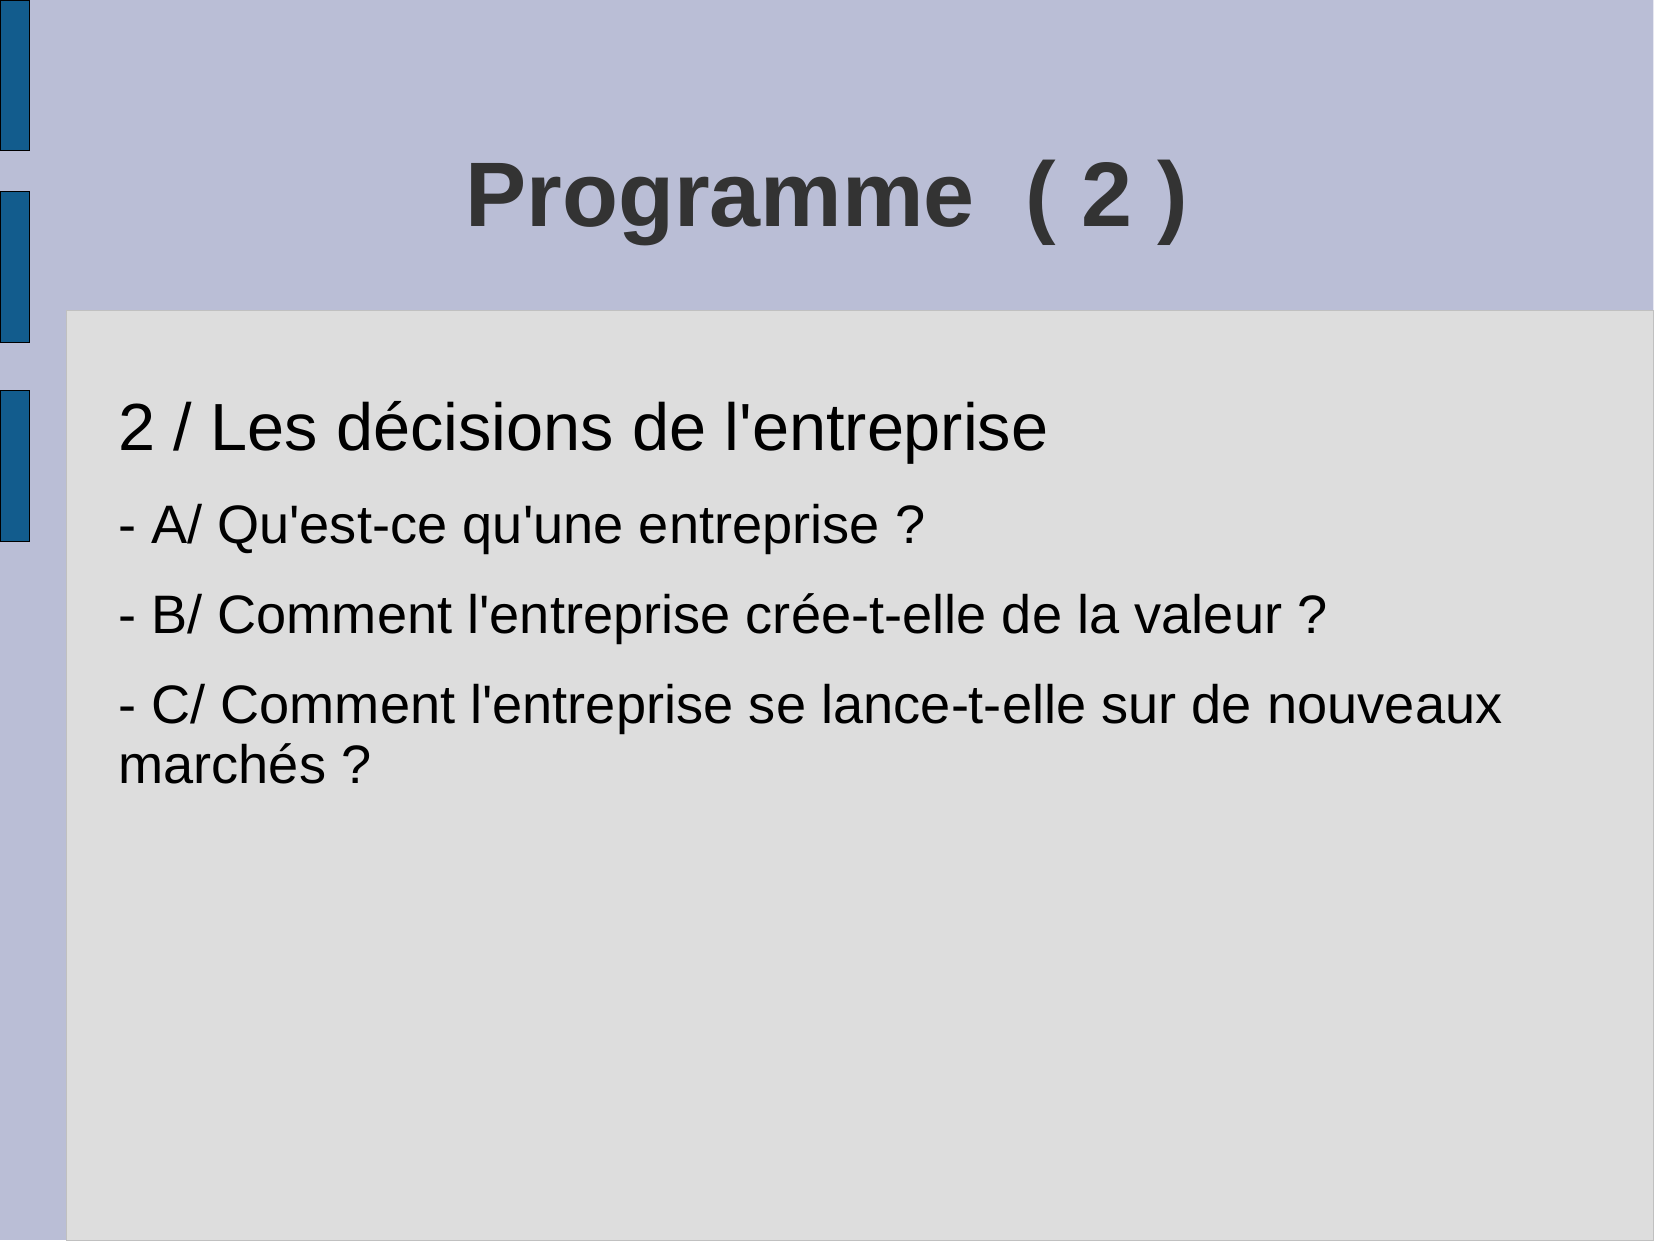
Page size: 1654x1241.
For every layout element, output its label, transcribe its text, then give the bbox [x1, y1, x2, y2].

title Programme ( 2 ) [121, 91, 1534, 299]
list 2 / Les décisions de l'entreprise - A/ Qu'est-ce qu'une entreprise ? - B/ Comment l'entreprise crée-t-elle de la valeur ? - C/ Comment l'entreprise se lance-t-elle sur de nouveaux marchés ? [118, 389, 1531, 1172]
